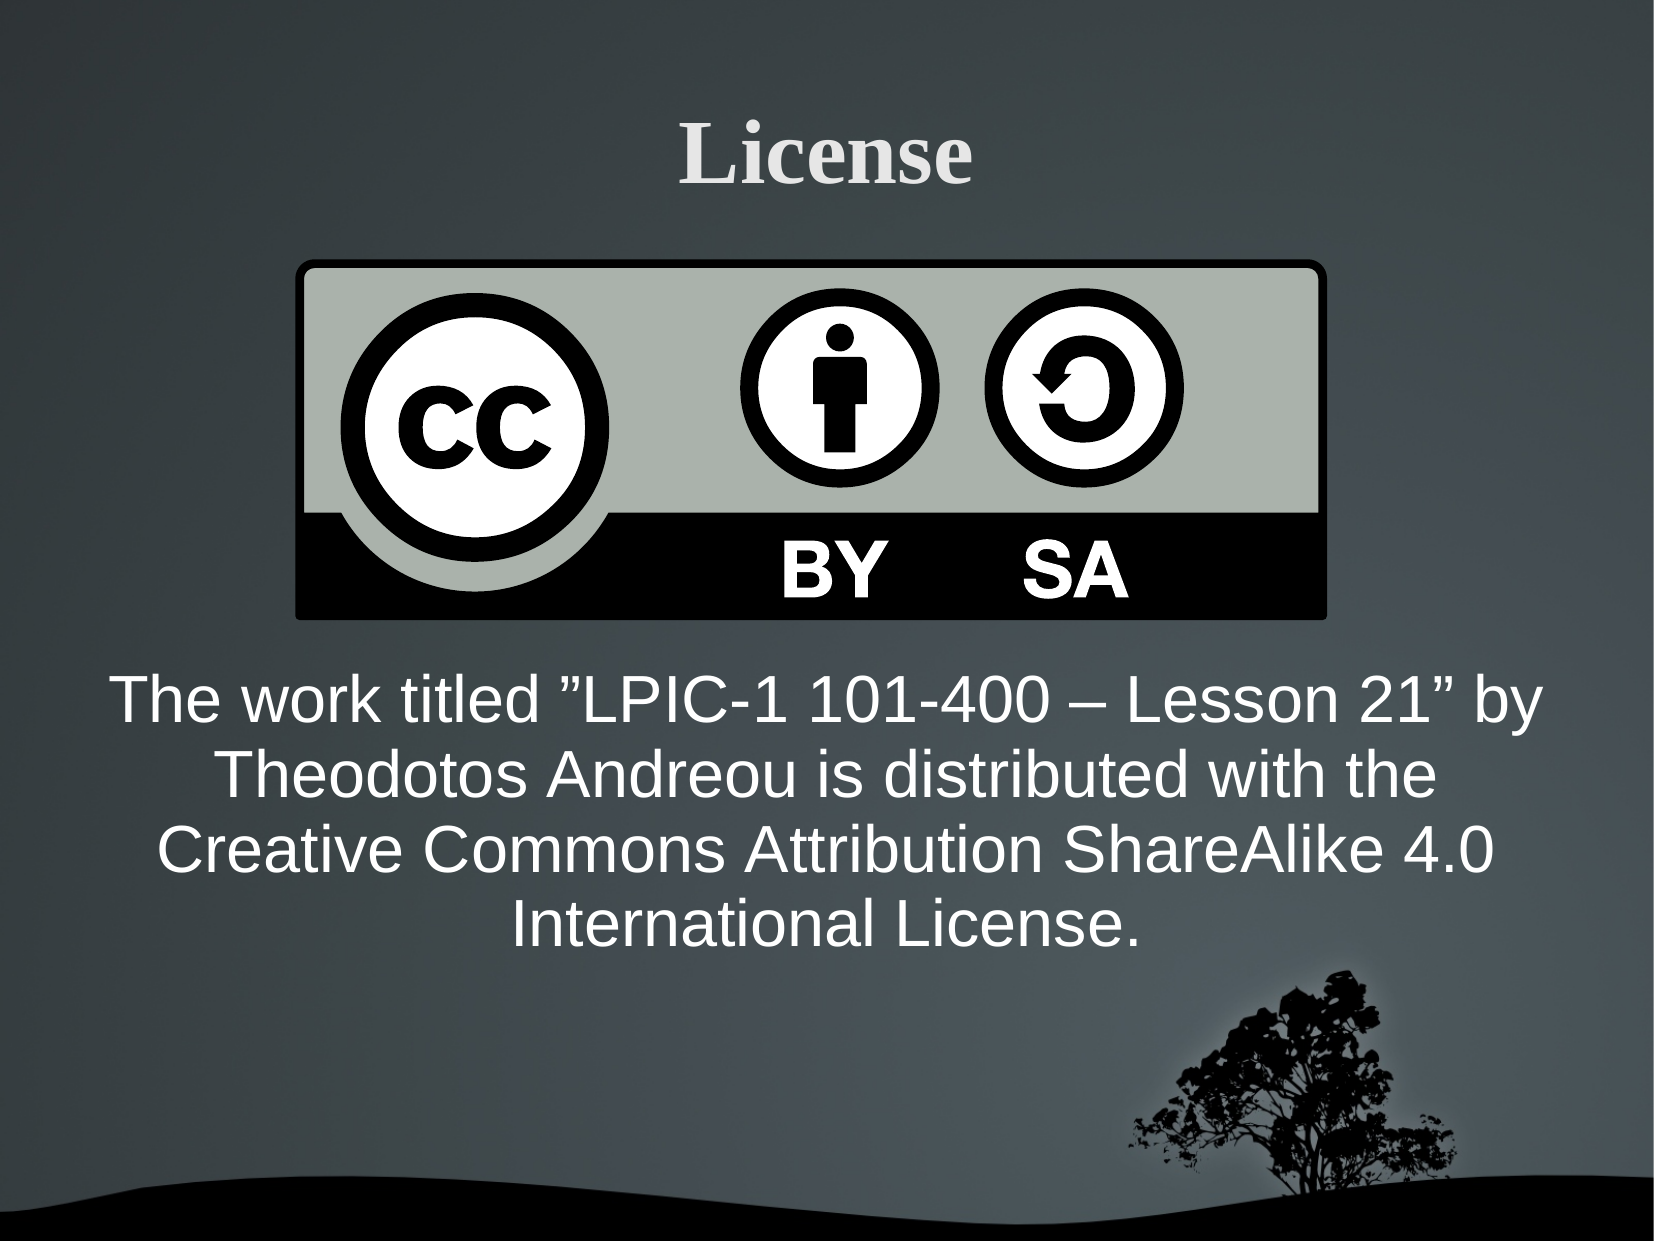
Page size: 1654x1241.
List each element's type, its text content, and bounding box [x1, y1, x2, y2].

picture [0, 0, 1654, 1241]
subtitle The work titled ”LPIC-1 101-400 – Lesson 21” by Theodotos Andreou is distributed with the Creative Commons Attribution ShareAlike 4.0 International License. [82, 290, 1571, 1109]
title License [82, 49, 1571, 257]
